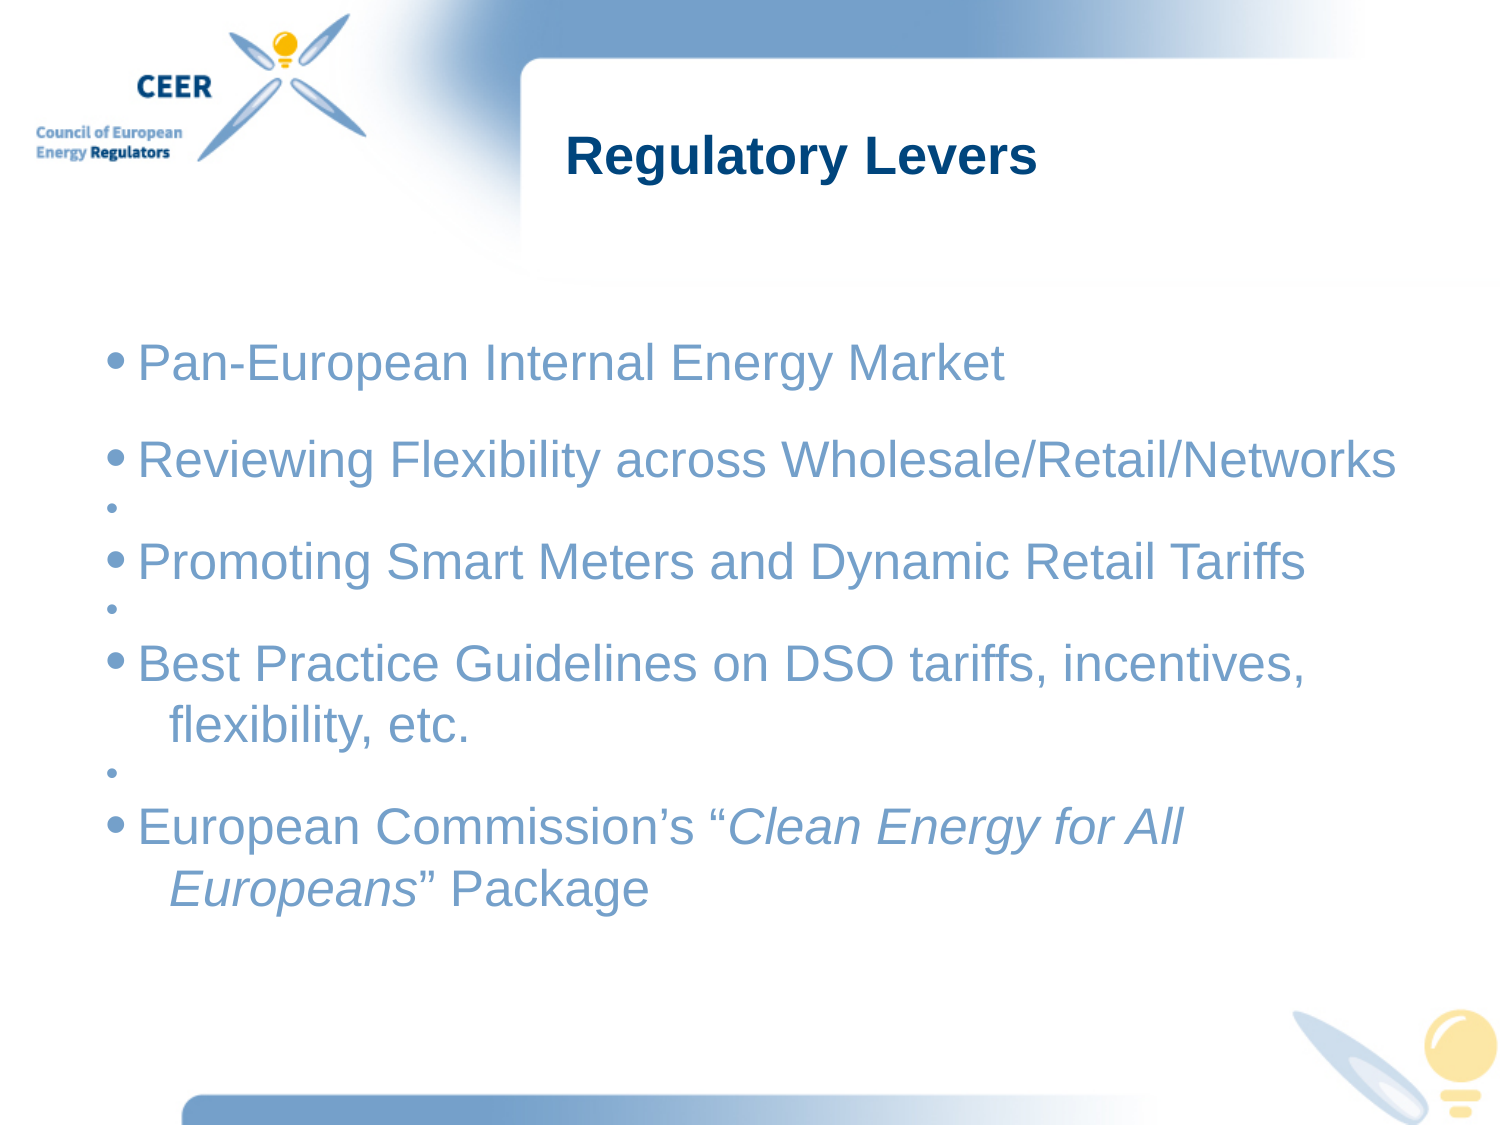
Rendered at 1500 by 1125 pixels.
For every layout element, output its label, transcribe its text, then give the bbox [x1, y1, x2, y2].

title Regulatory Levers [550, 72, 1426, 233]
list Pan-European Internal Energy Market Reviewing Flexibility across Wholesale/Retail/Networks Promoting Smart Meters and Dynamic Retail Tariffs Best Practice Guidelines on DSO tariffs, incentives, flexibility, etc. European Commission’s “Clean Energy for All Europeans” Package [75, 321, 1426, 953]
